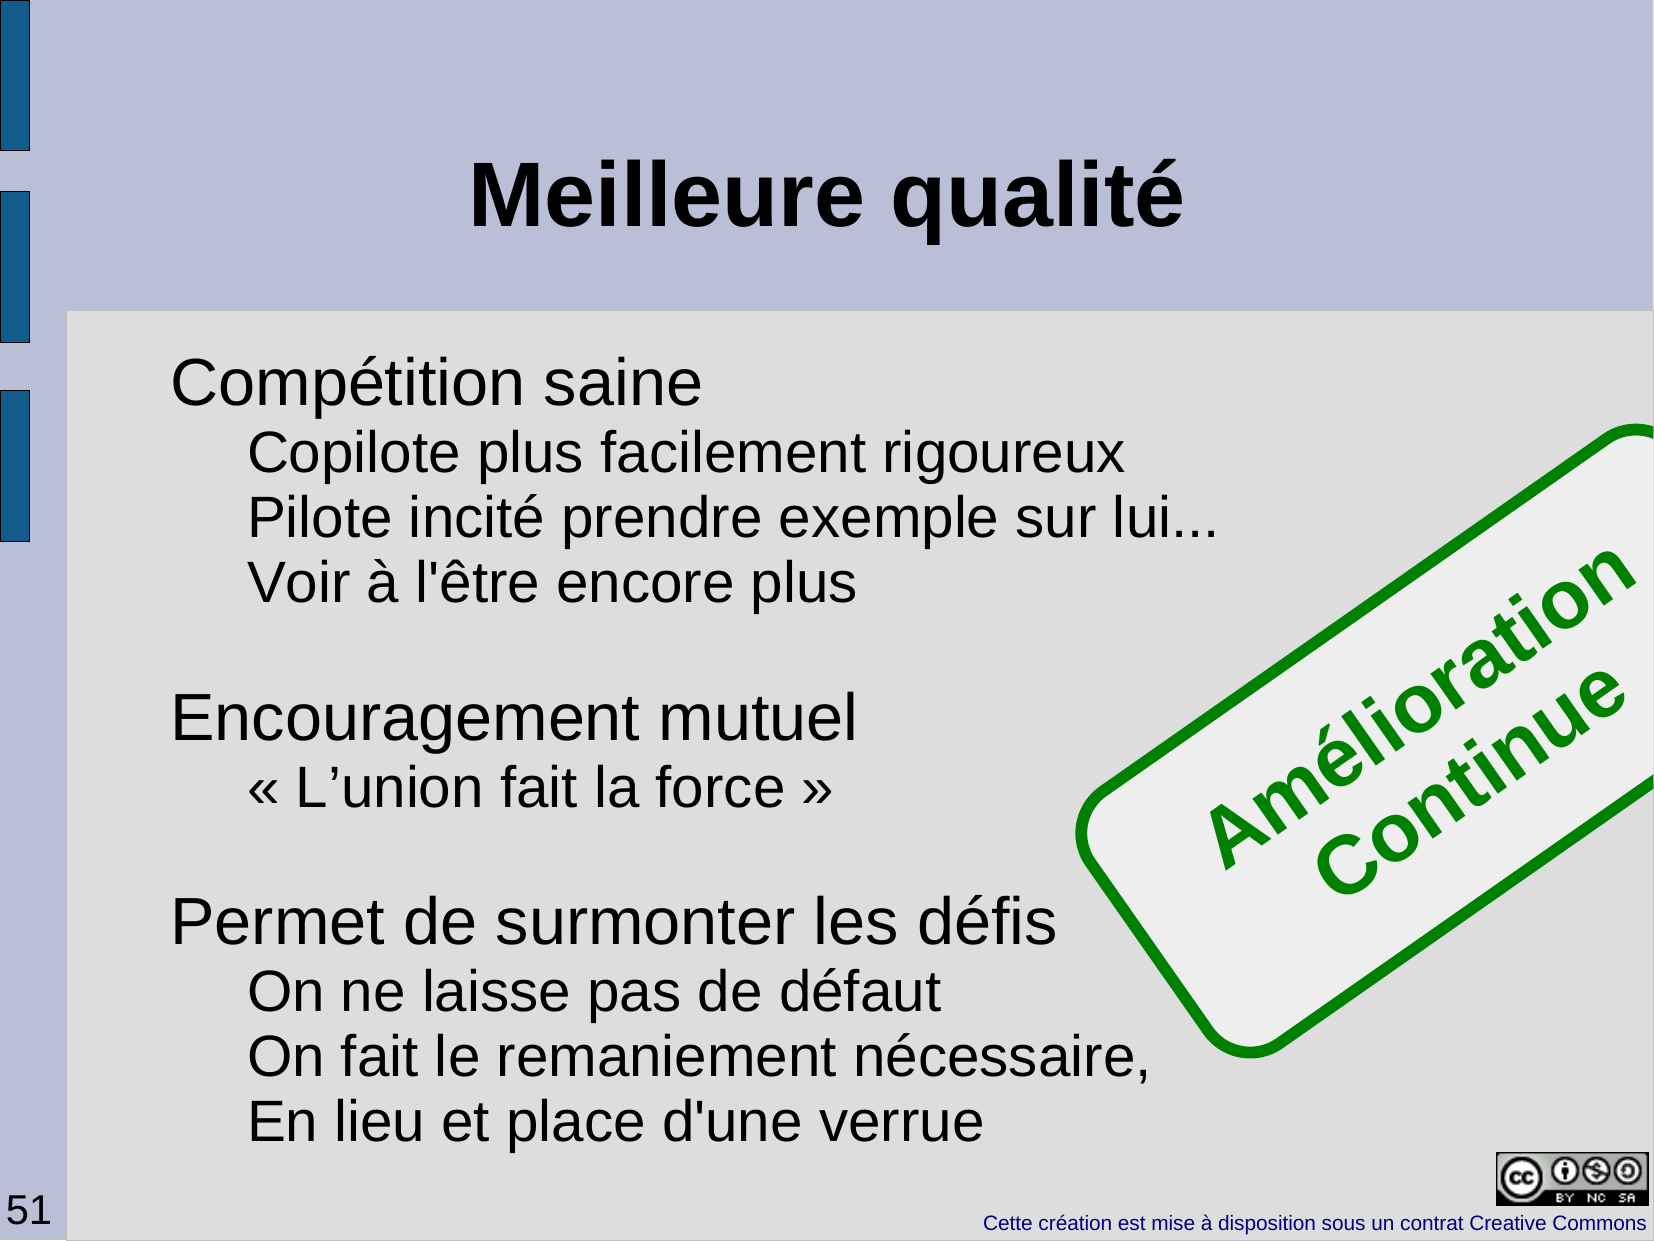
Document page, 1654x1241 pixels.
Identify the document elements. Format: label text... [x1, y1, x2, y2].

title Meilleure qualité [121, 91, 1534, 299]
picture [1496, 1152, 1649, 1206]
list Compétition saine Copilote plus facilement rigoureux Pilote incité prendre exemple sur lui... Voir à l'être encore plus Encouragement mutuel « L’union fait la force » Permet de surmonter les défis On ne laisse pas de défaut On fait le remaniement nécessaire, En lieu et place d'une verrue [152, 344, 1534, 1153]
text_box Amélioration Continue [1081, 429, 1654, 1053]
